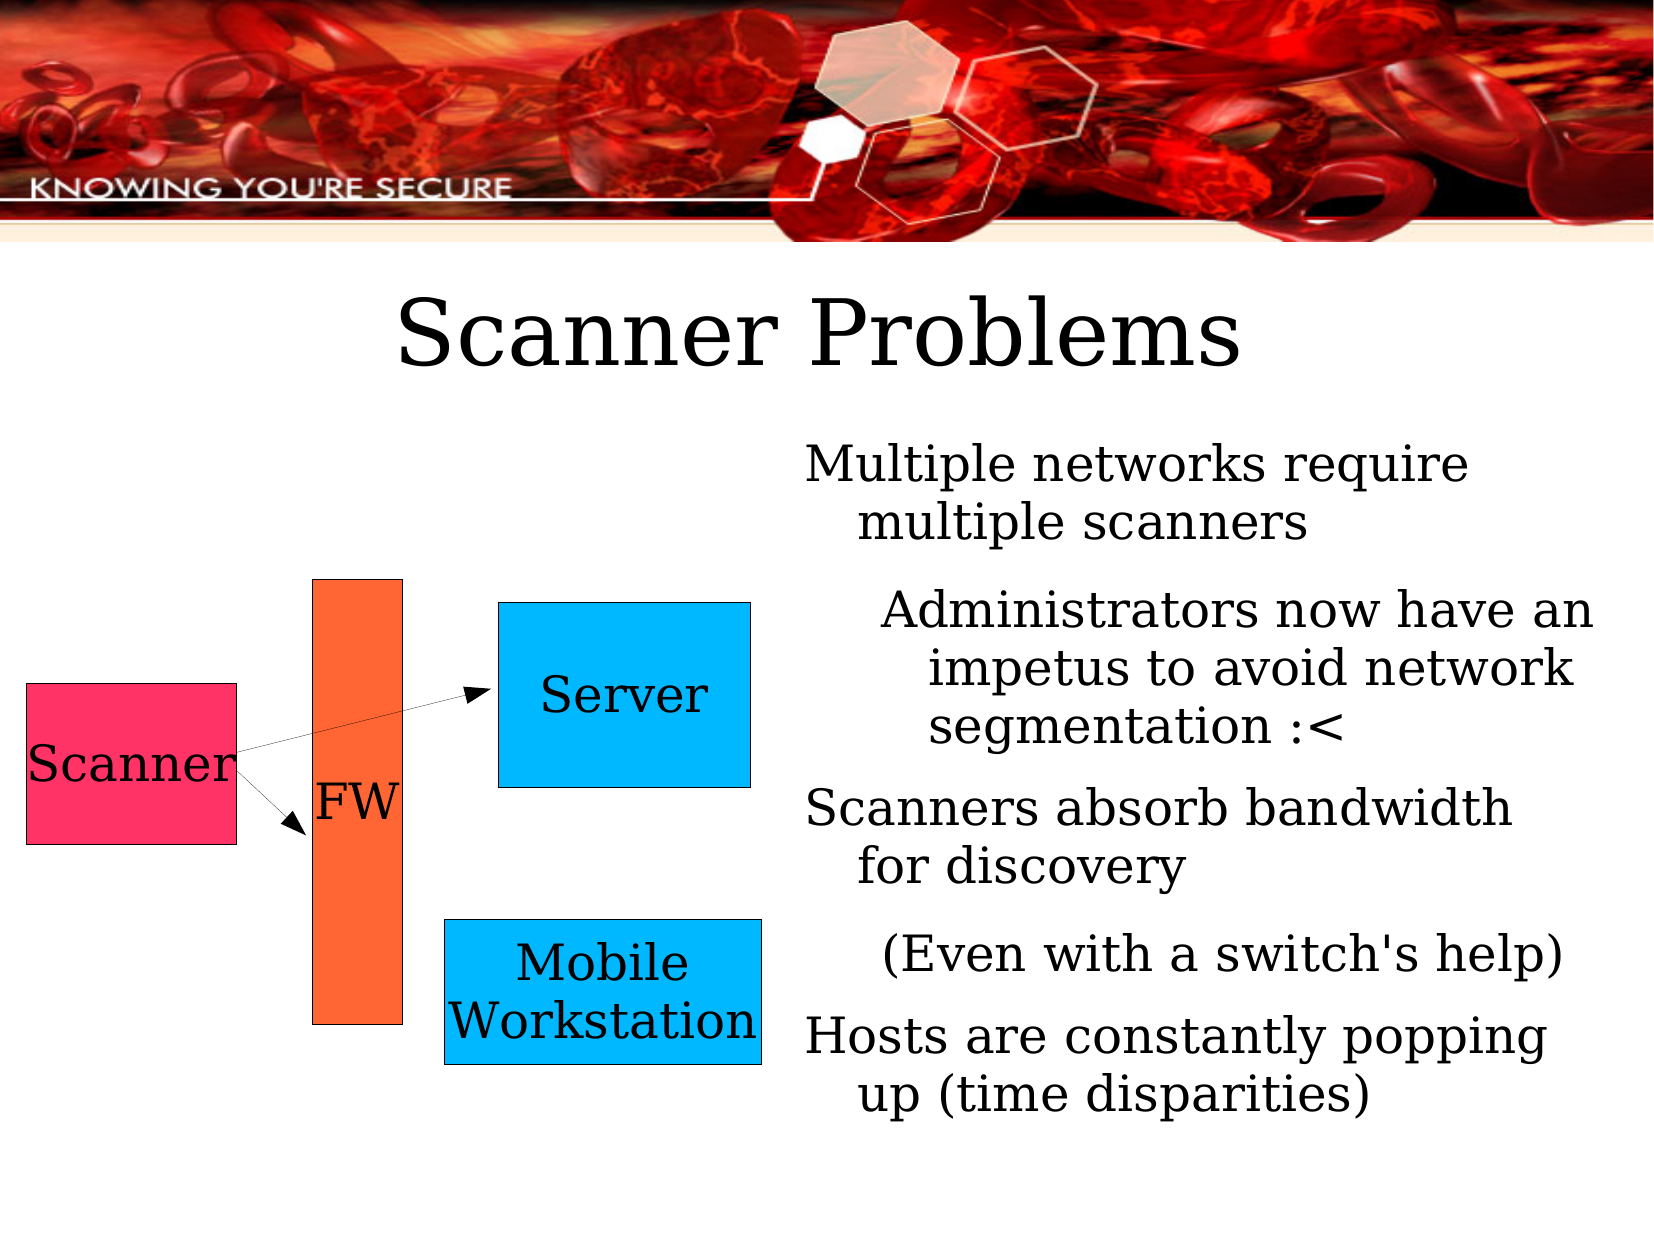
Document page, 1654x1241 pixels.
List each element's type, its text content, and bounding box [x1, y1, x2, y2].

picture [0, 0, 1654, 242]
list Multiple networks require multiple scanners Administrators now have an impetus to avoid network segmentation :< Scanners absorb bandwidth for discovery (Even with a switch's help) Hosts are constantly popping up (time disparities) [786, 435, 1600, 1182]
text_box FW [312, 579, 403, 733]
text_box Server [498, 602, 751, 788]
text_box Scanner [26, 683, 237, 845]
text_box Mobile Workstation [444, 919, 762, 1065]
text_box FW [312, 712, 403, 1025]
title Scanner Problems [113, 230, 1526, 438]
